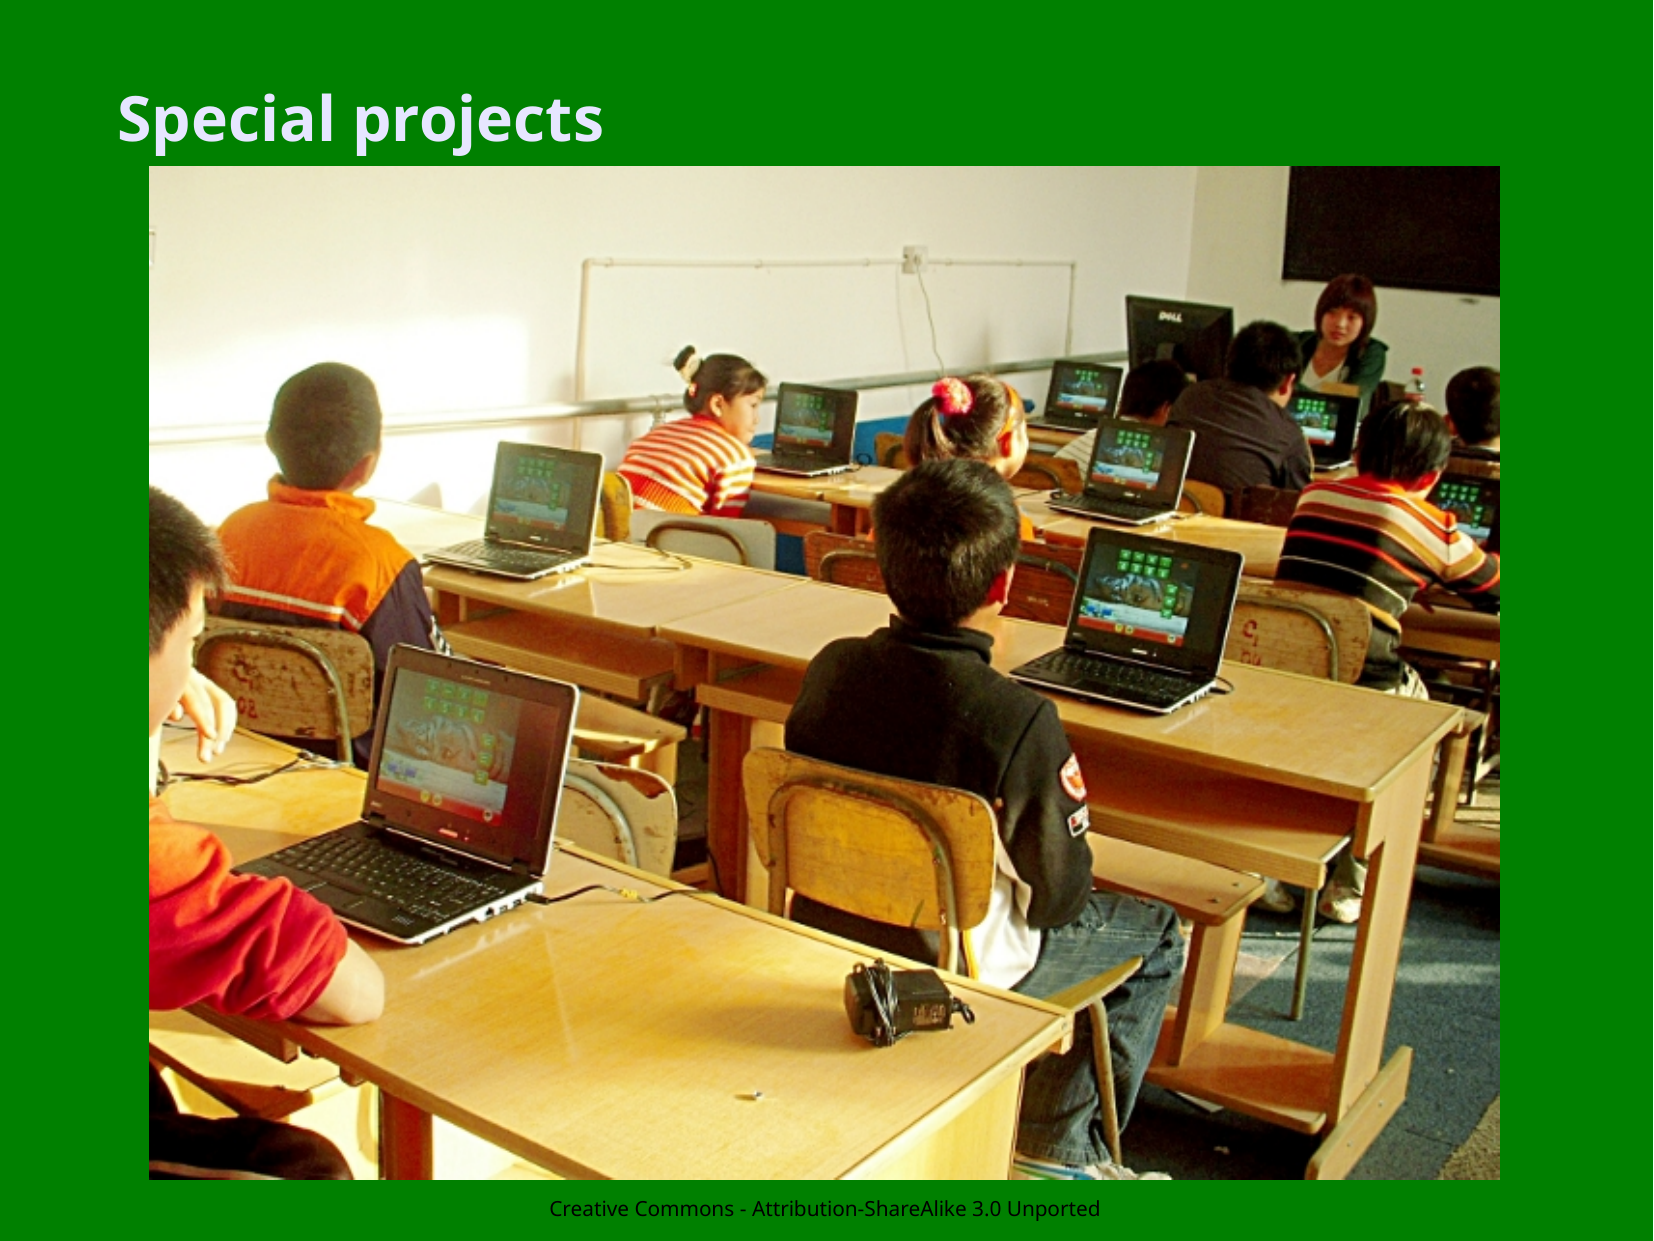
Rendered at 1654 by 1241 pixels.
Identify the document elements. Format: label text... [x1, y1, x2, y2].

picture [149, 166, 1500, 1180]
text_box Special projects [102, 67, 1018, 158]
